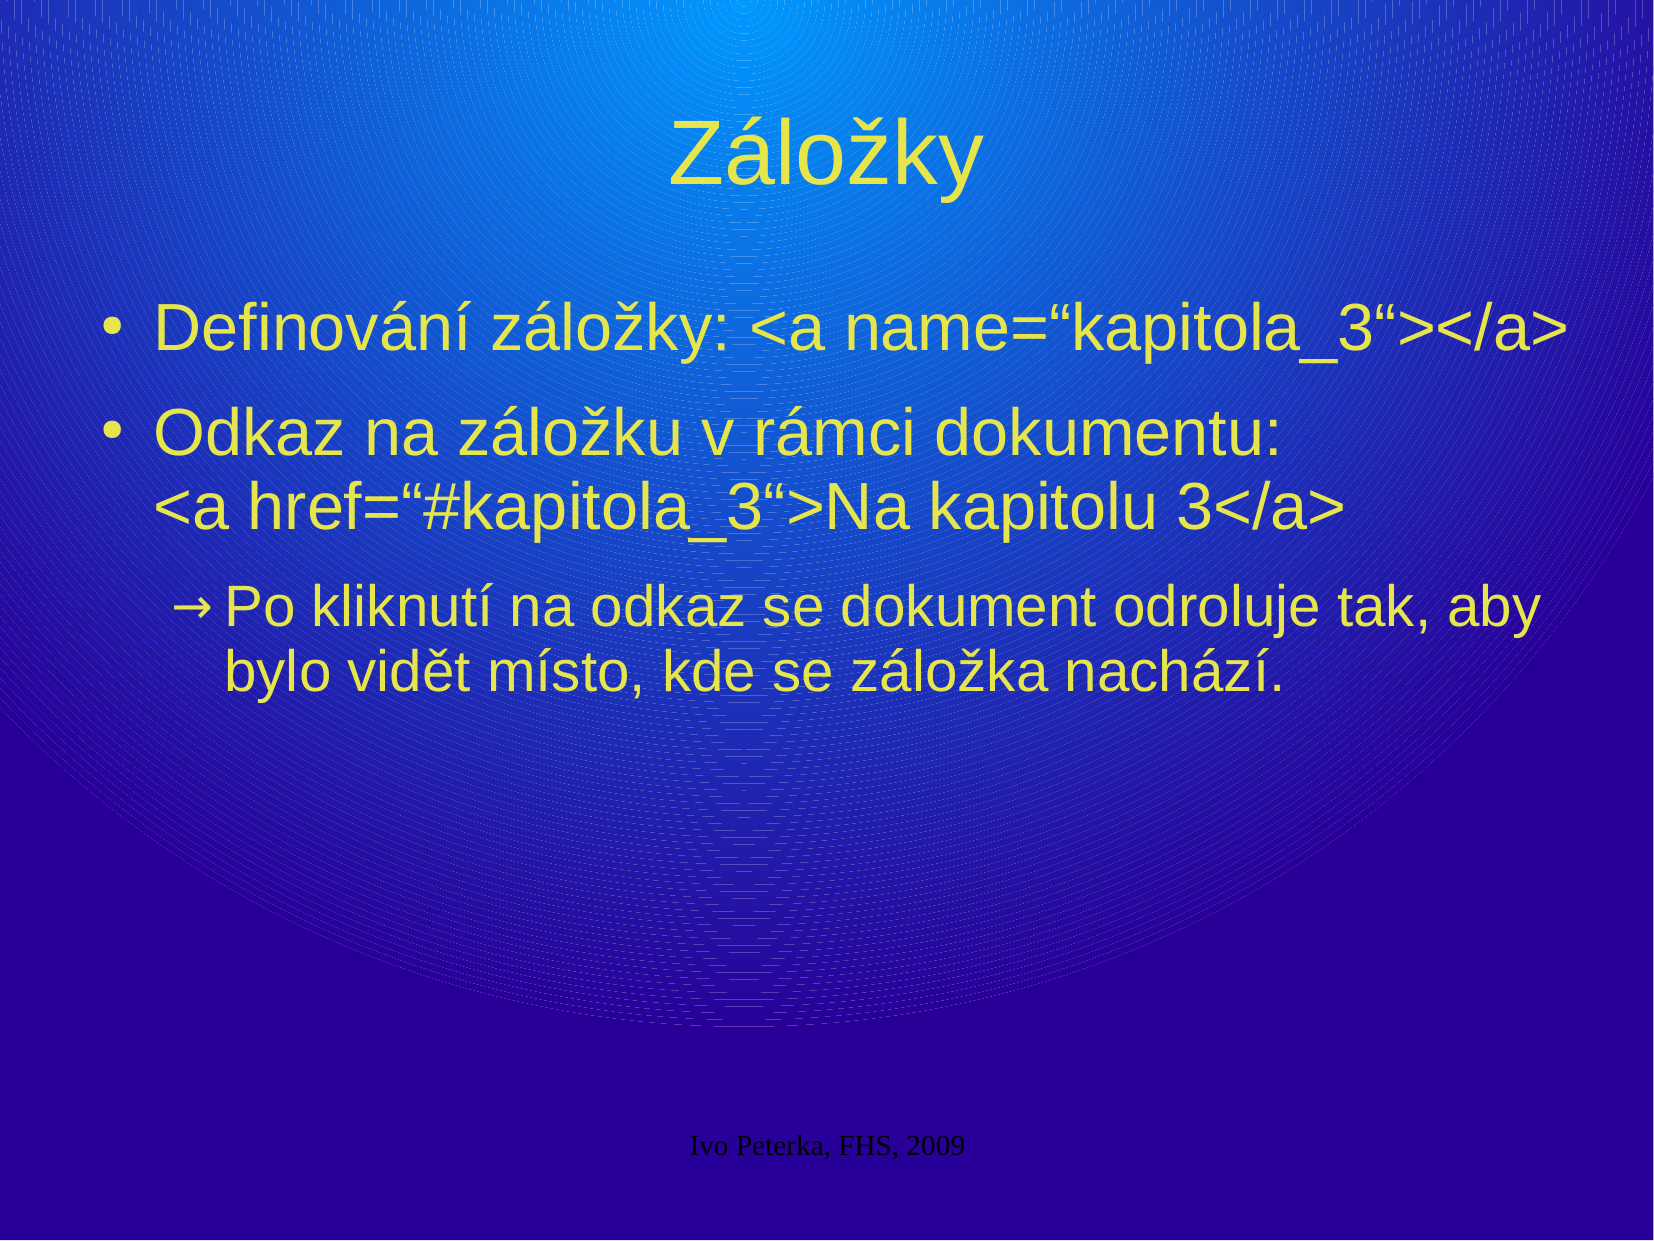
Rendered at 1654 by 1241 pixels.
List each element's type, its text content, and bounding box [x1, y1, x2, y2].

title Záložky [82, 56, 1571, 250]
list Definování záložky: <a name=“kapitola_3“></a> Odkaz na záložku v rámci dokumentu: <a href=“#kapitola_3“>Na kapitolu 3</a> Po kliknutí na odkaz se dokument odroluje tak, aby bylo vidět místo, kde se záložka nachází. [82, 290, 1571, 1094]
